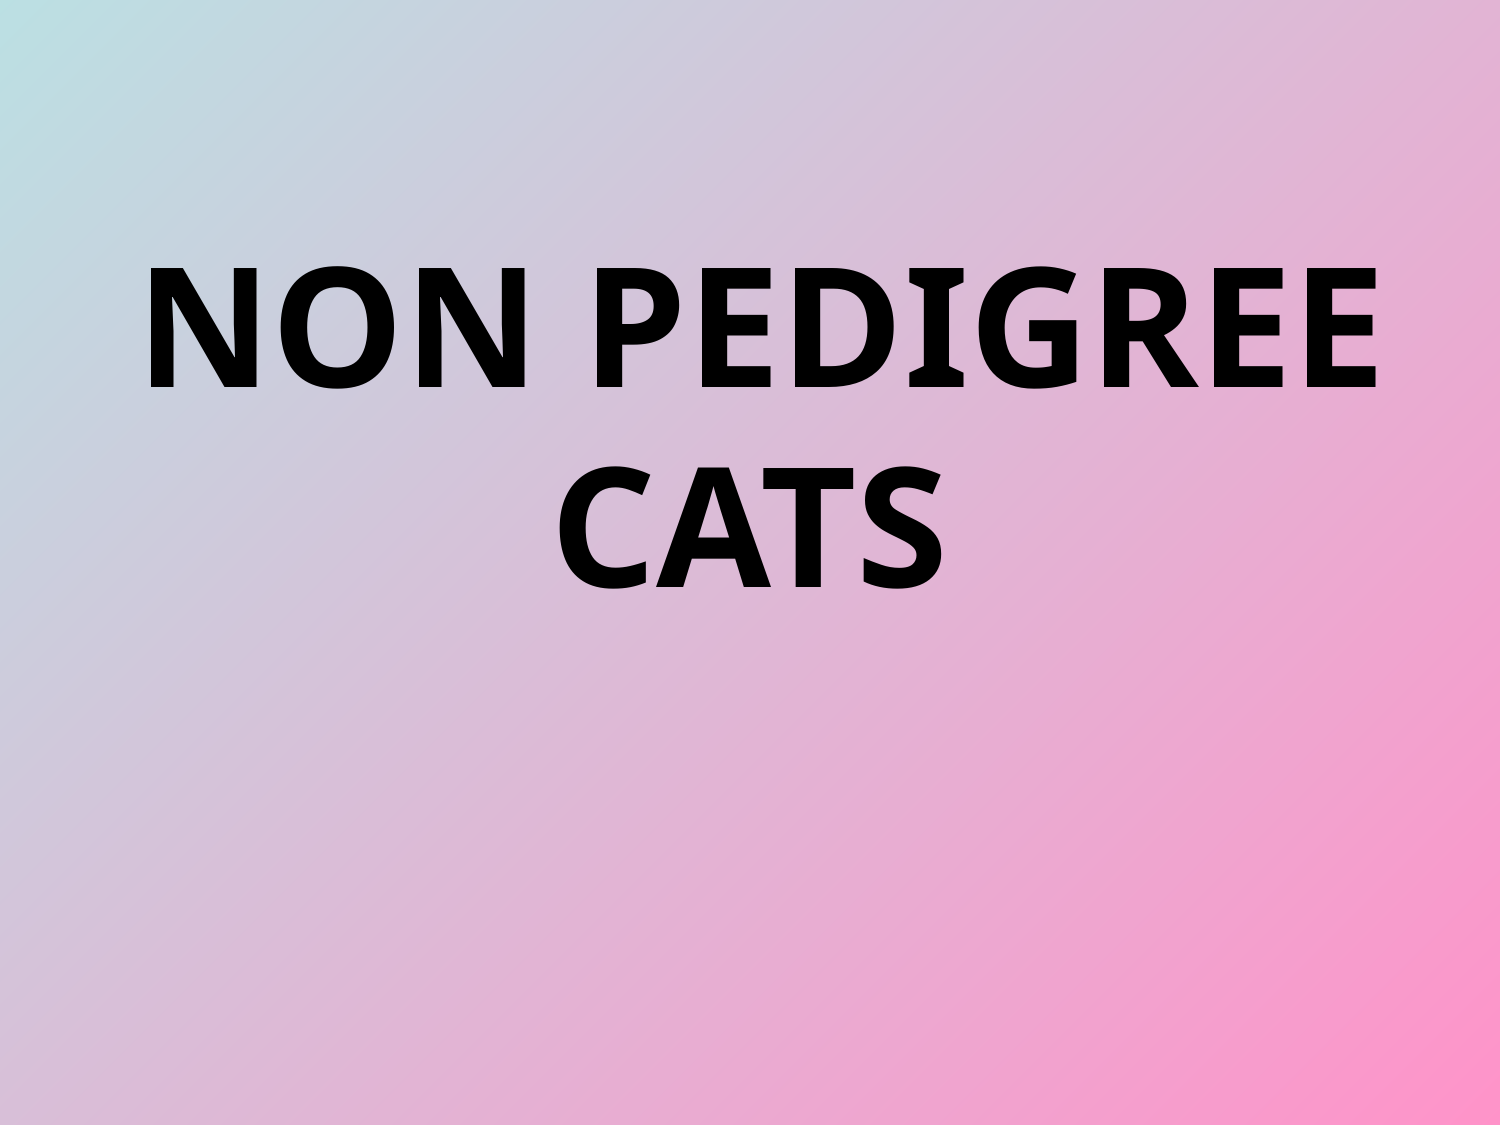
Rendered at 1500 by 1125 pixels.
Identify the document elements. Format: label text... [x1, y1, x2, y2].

title NON PEDIGREE CATS [76, 148, 1447, 693]
